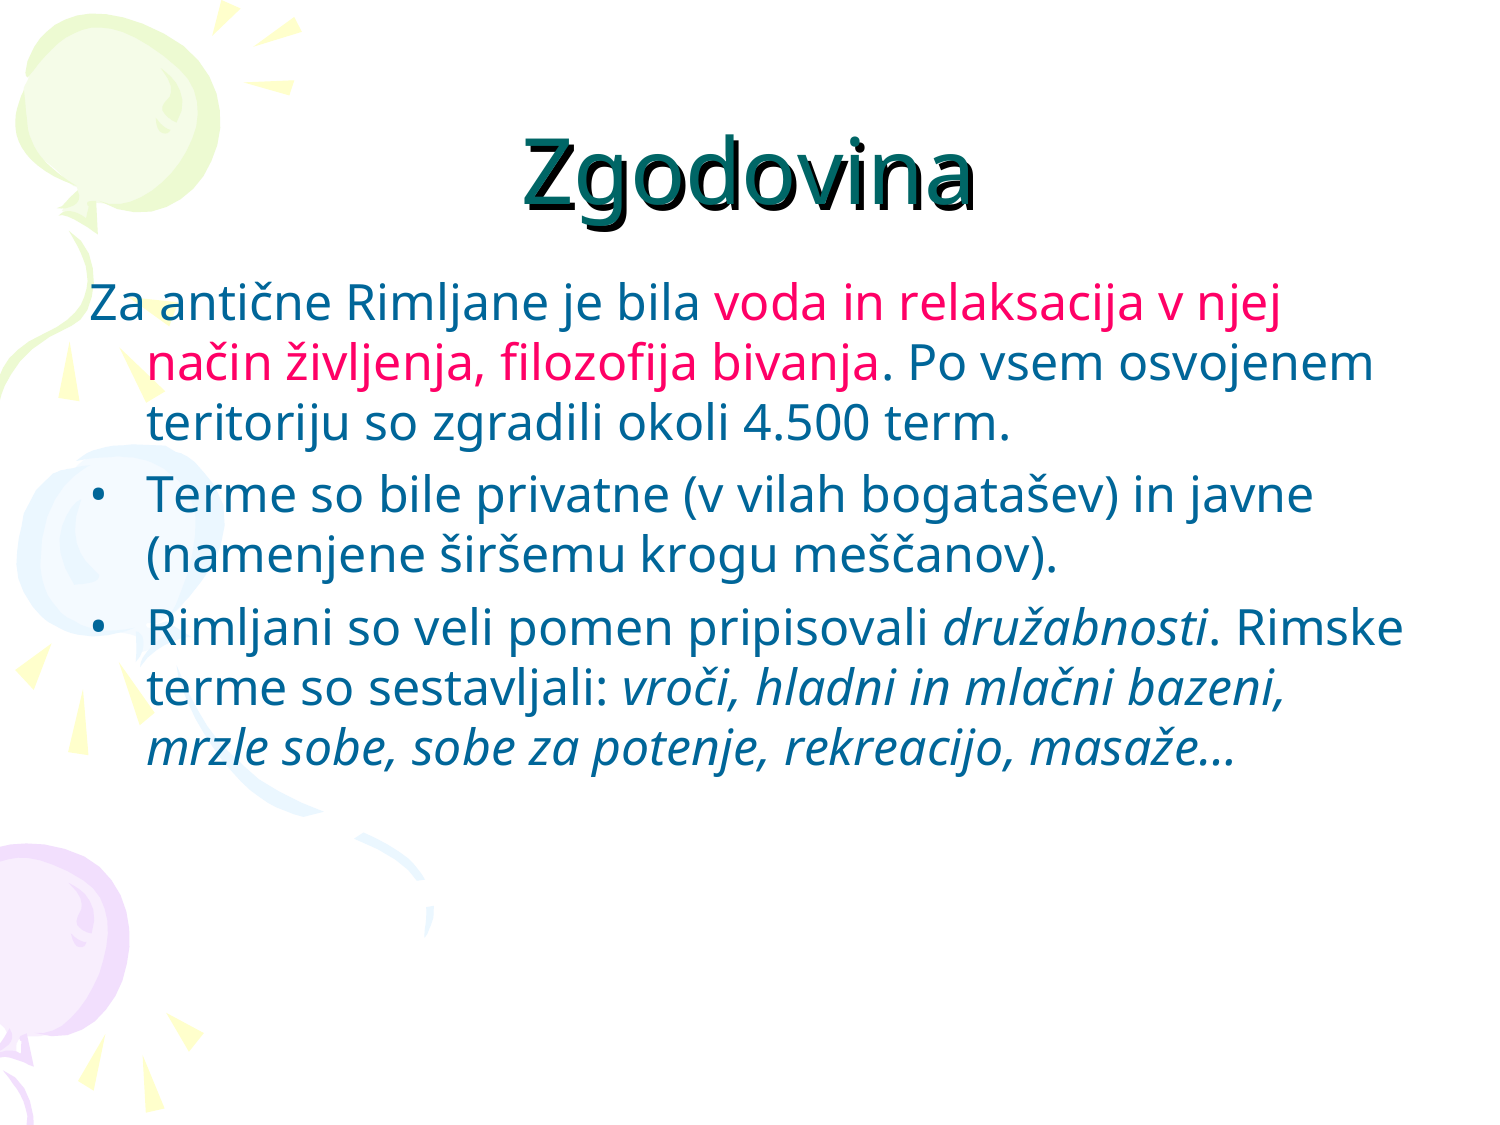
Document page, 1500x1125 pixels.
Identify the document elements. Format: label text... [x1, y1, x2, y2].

list Za antične Rimljane je bila voda in relaksacija v njej način življenja, filozofija bivanja. Po vsem osvojenem teritoriju so zgradili okoli 4.500 term. Terme so bile privatne (v vilah bogatašev) in javne (namenjene širšemu krogu meščanov). Rimljani so veli pomen pripisovali družabnosti. Rimske terme so sestavljali: vroči, hladni in mlačni bazeni, mrzle sobe, sobe za potenje, rekreacijo, masaže… [75, 262, 1426, 994]
title Zgodovina [72, 16, 1426, 233]
